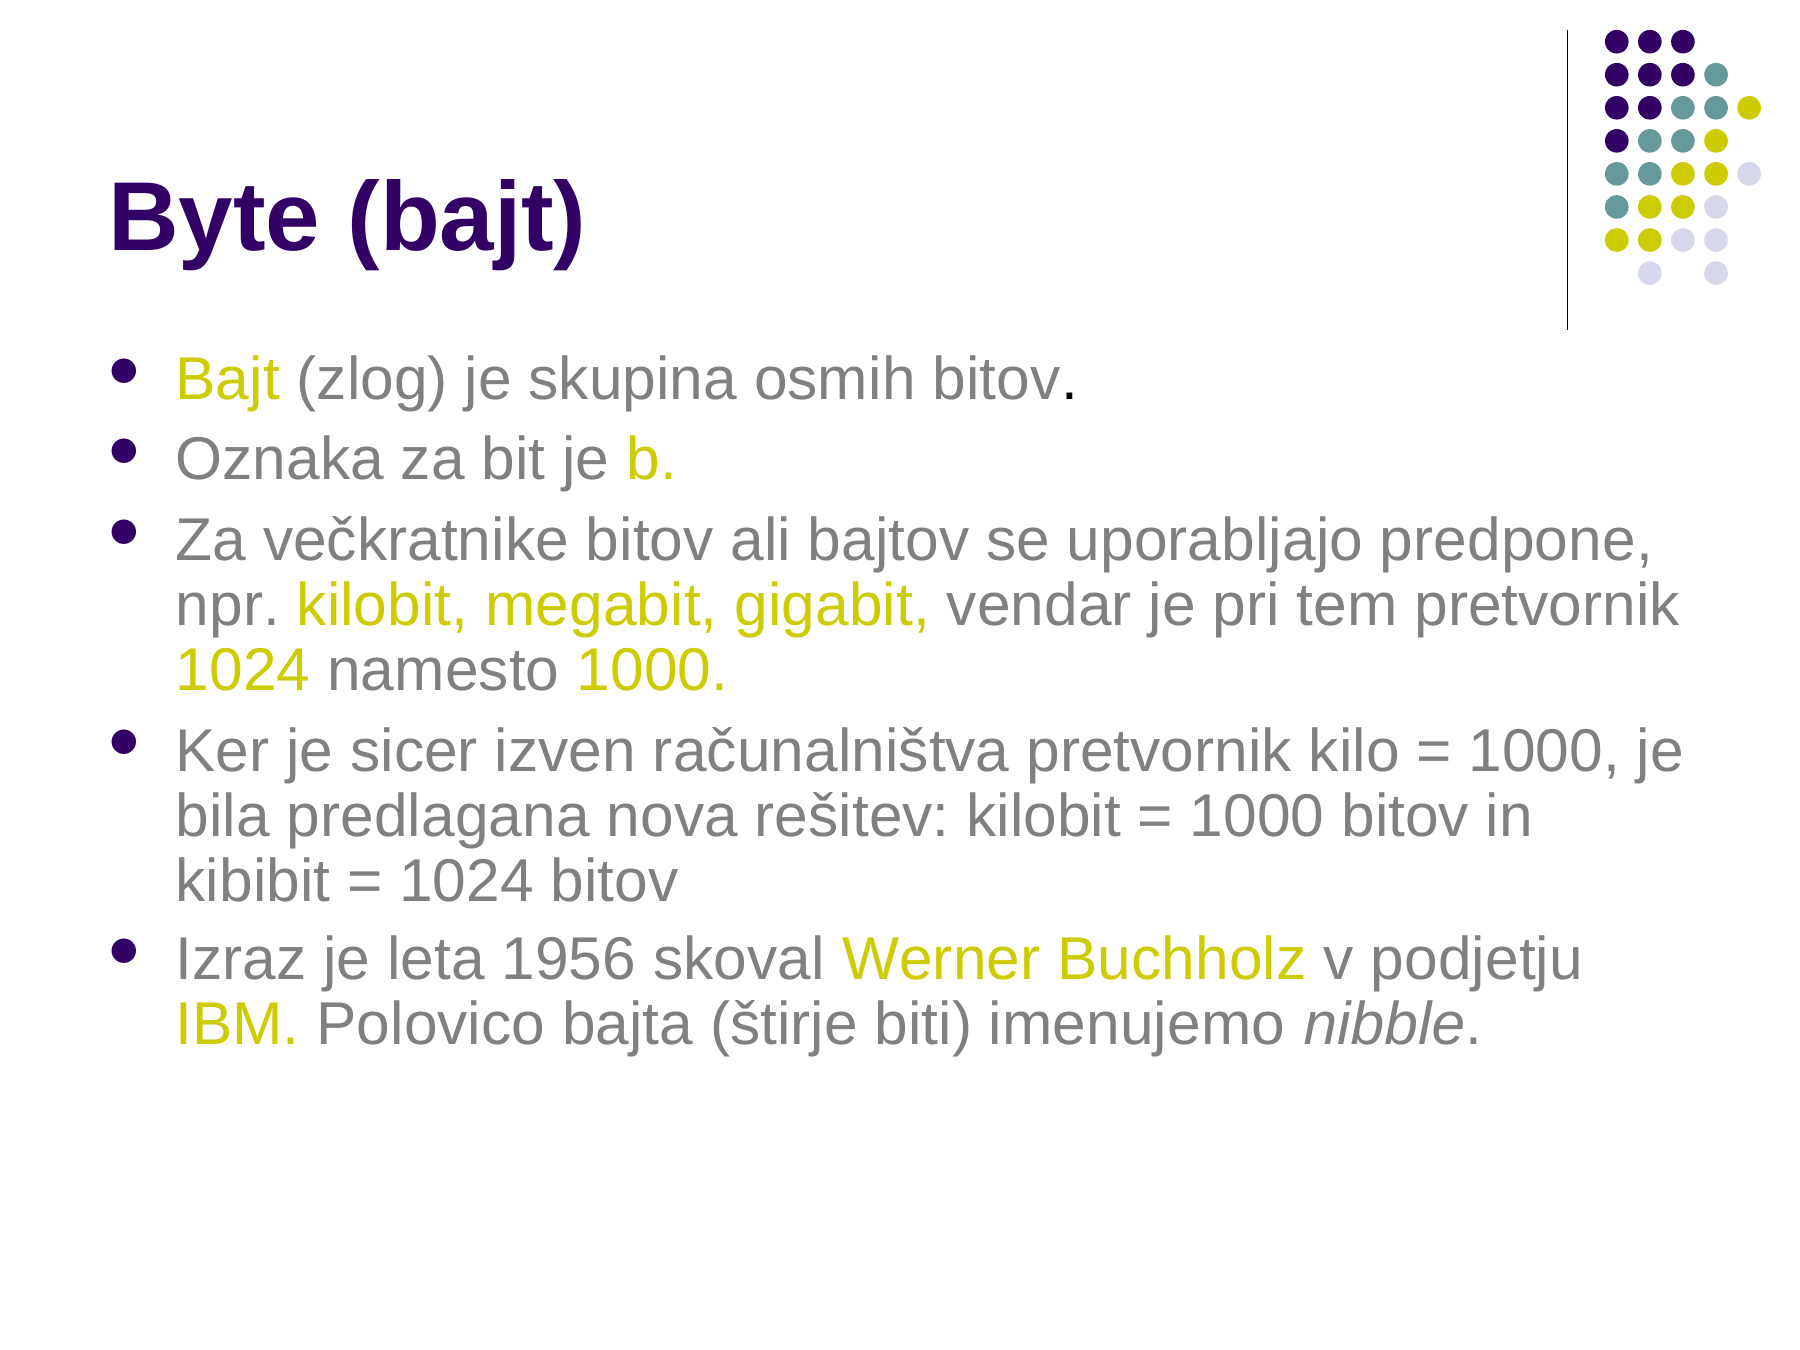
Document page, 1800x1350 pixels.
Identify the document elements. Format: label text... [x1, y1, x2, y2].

list Bajt (zlog) je skupina osmih bitov. Oznaka za bit je b. Za večkratnike bitov ali bajtov se uporabljajo predpone, npr. kilobit, megabit, gigabit, vendar je pri tem pretvornik 1024 namesto 1000. Ker je sicer izven računalništva pretvornik kilo = 1000, je bila predlagana nova rešitev: kilobit = 1000 bitov in kibibit = 1024 bitov Izraz je leta 1956 skoval Werner Buchholz v podjetju IBM. Polovico bajta (štirje biti) imenujemo nibble. [90, 338, 1710, 1240]
title Byte (bajt) [90, 23, 1576, 280]
